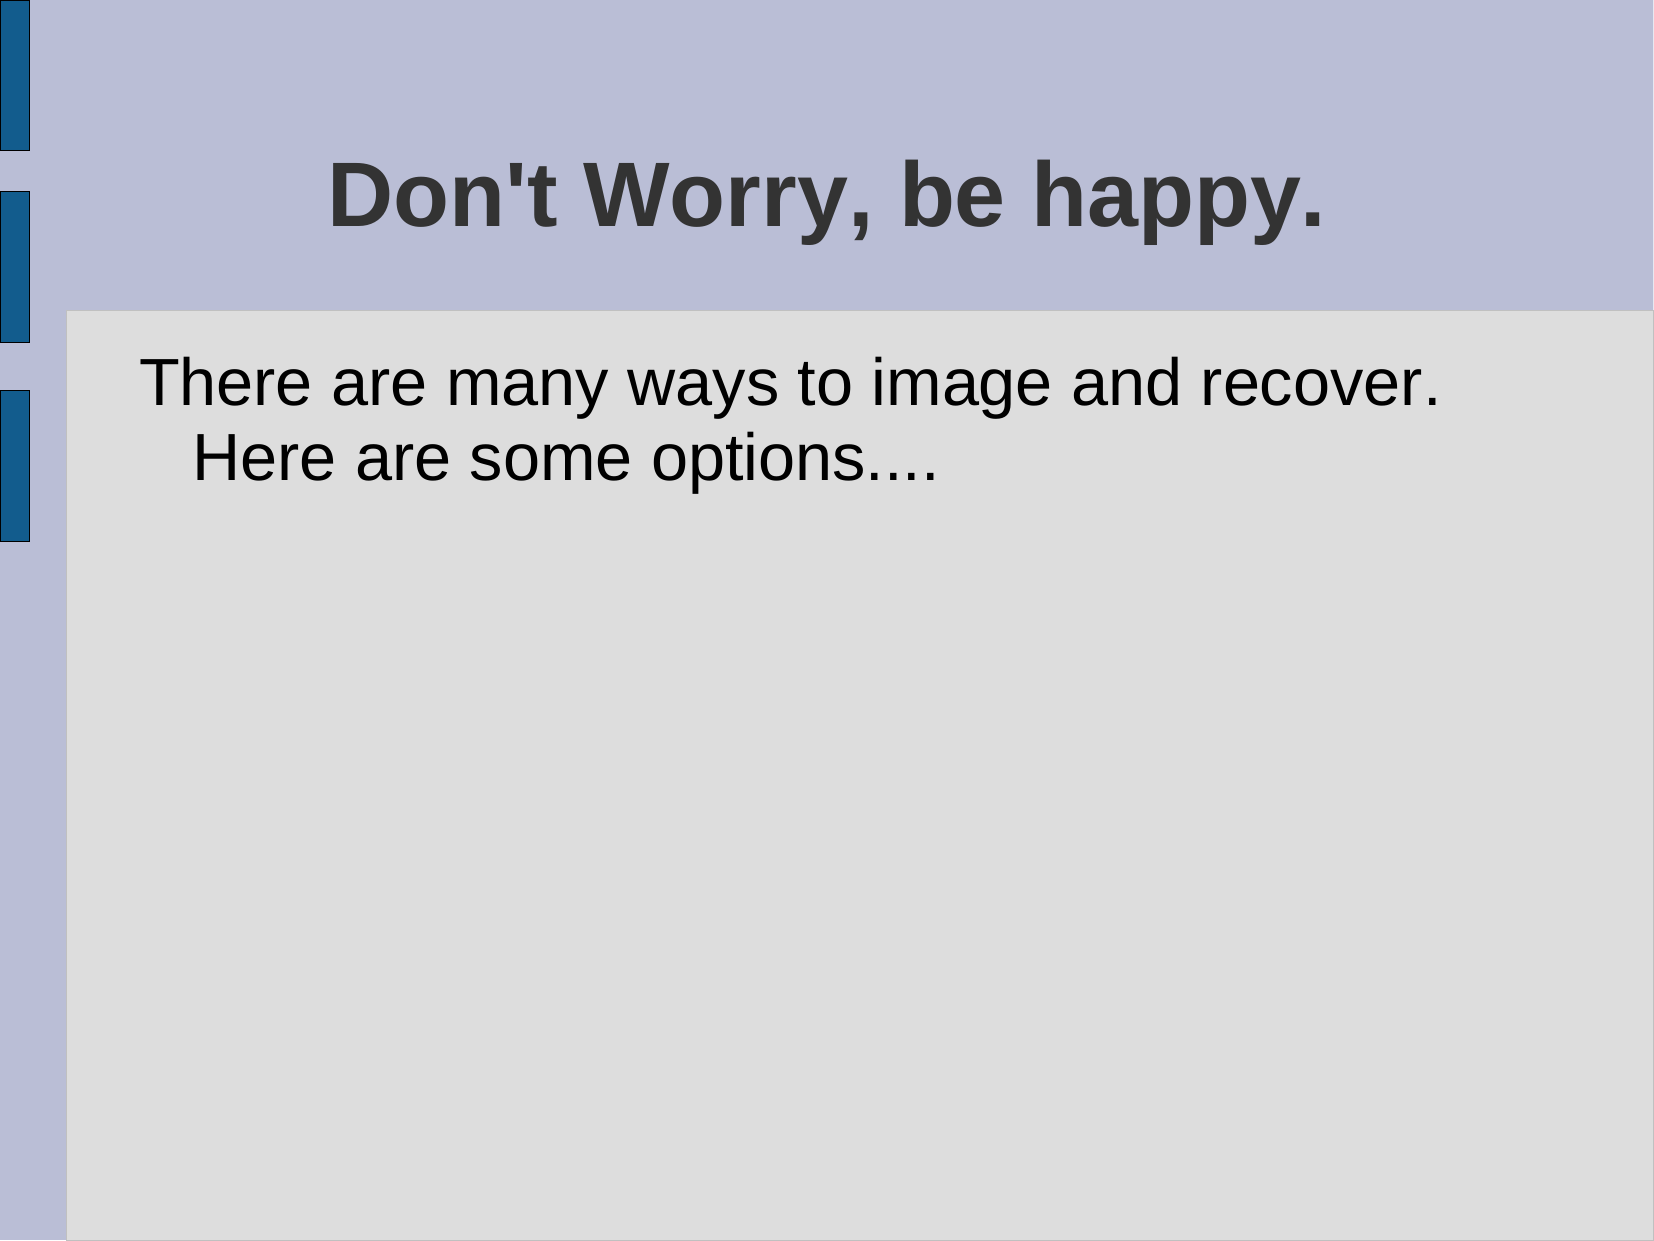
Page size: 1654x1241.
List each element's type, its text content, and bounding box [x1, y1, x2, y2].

title Don't Worry, be happy. [121, 91, 1534, 299]
list There are many ways to image and recover. Here are some options.... [121, 344, 1534, 1127]
